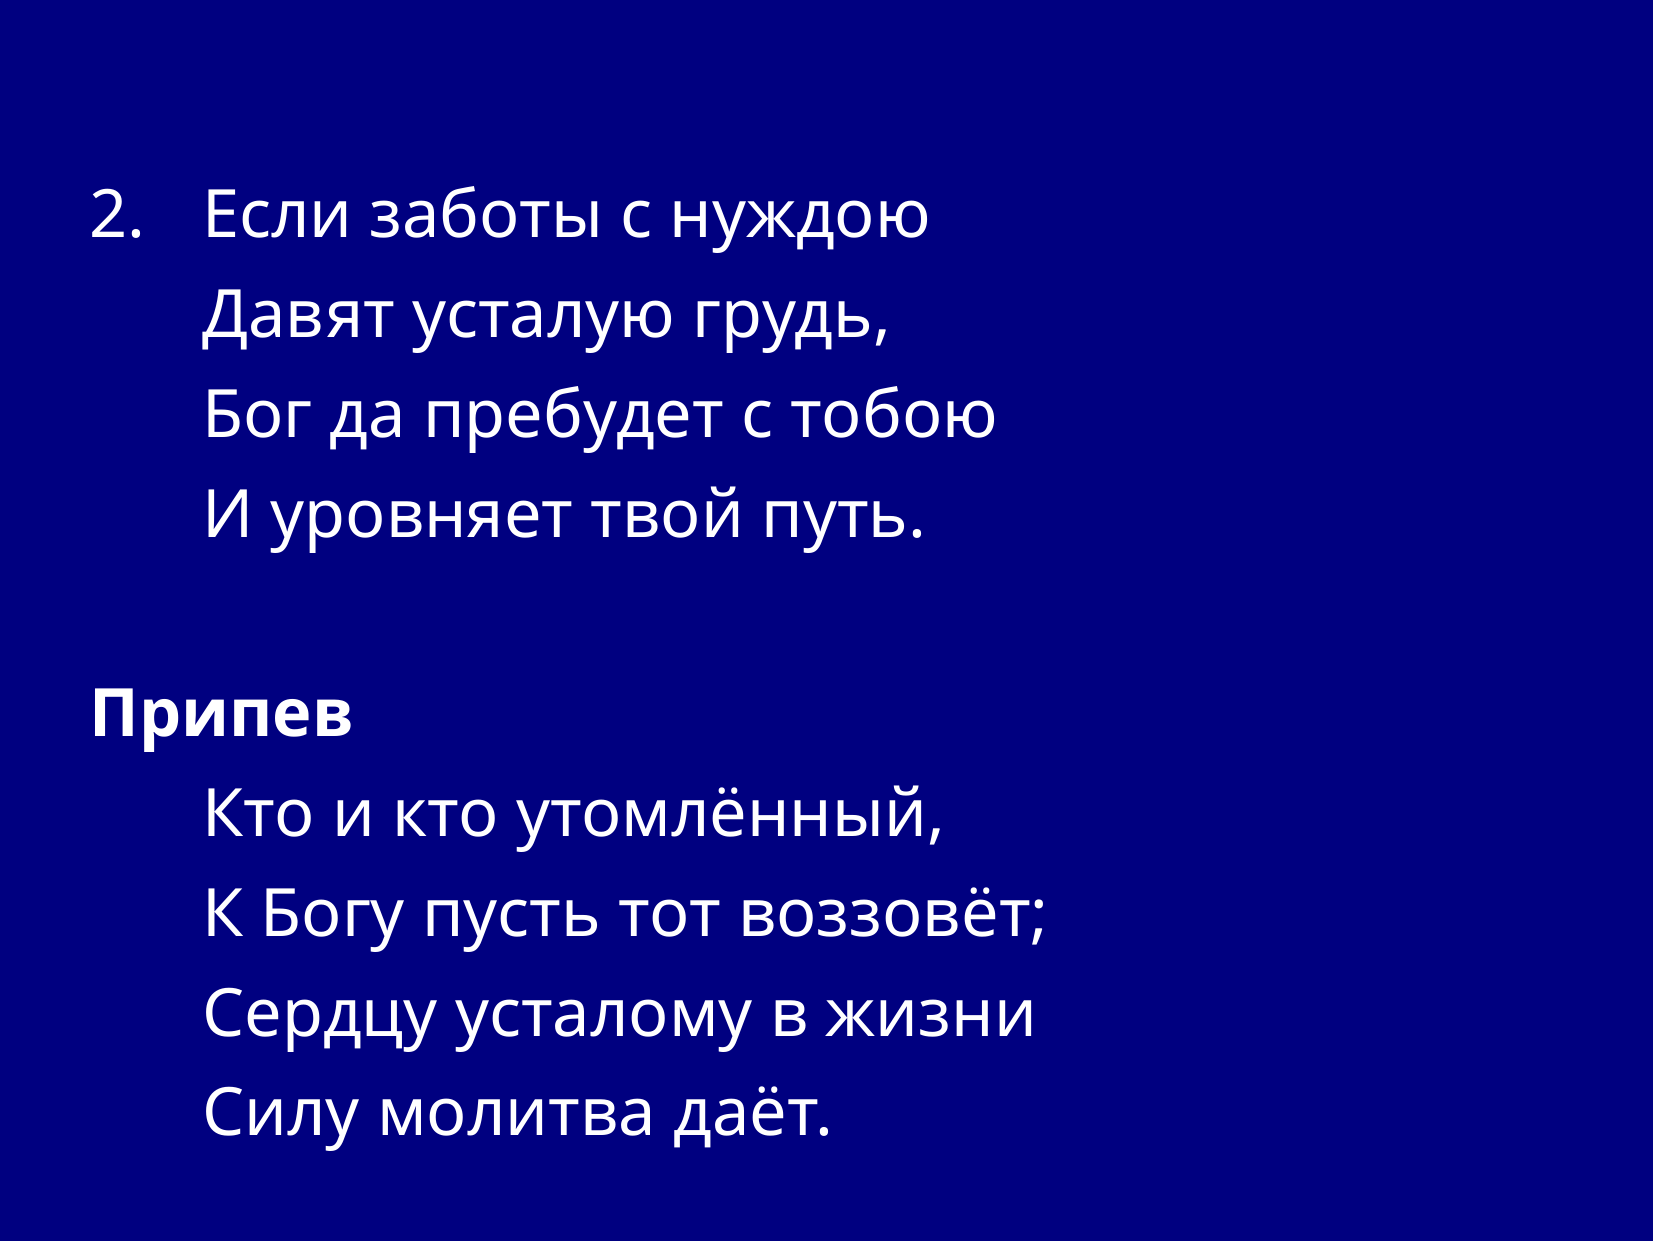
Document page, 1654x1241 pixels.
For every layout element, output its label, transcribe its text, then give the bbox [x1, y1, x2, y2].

text_box 2. Если заботы с нуждою Давят усталую грудь, Бог да пребудет с тобою И уровняет твой путь. Припев Кто и кто утомлённый, К Богу пусть тот воззовёт; Сердцу усталому в жизни Силу молитва даёт. [75, 150, 1576, 1163]
